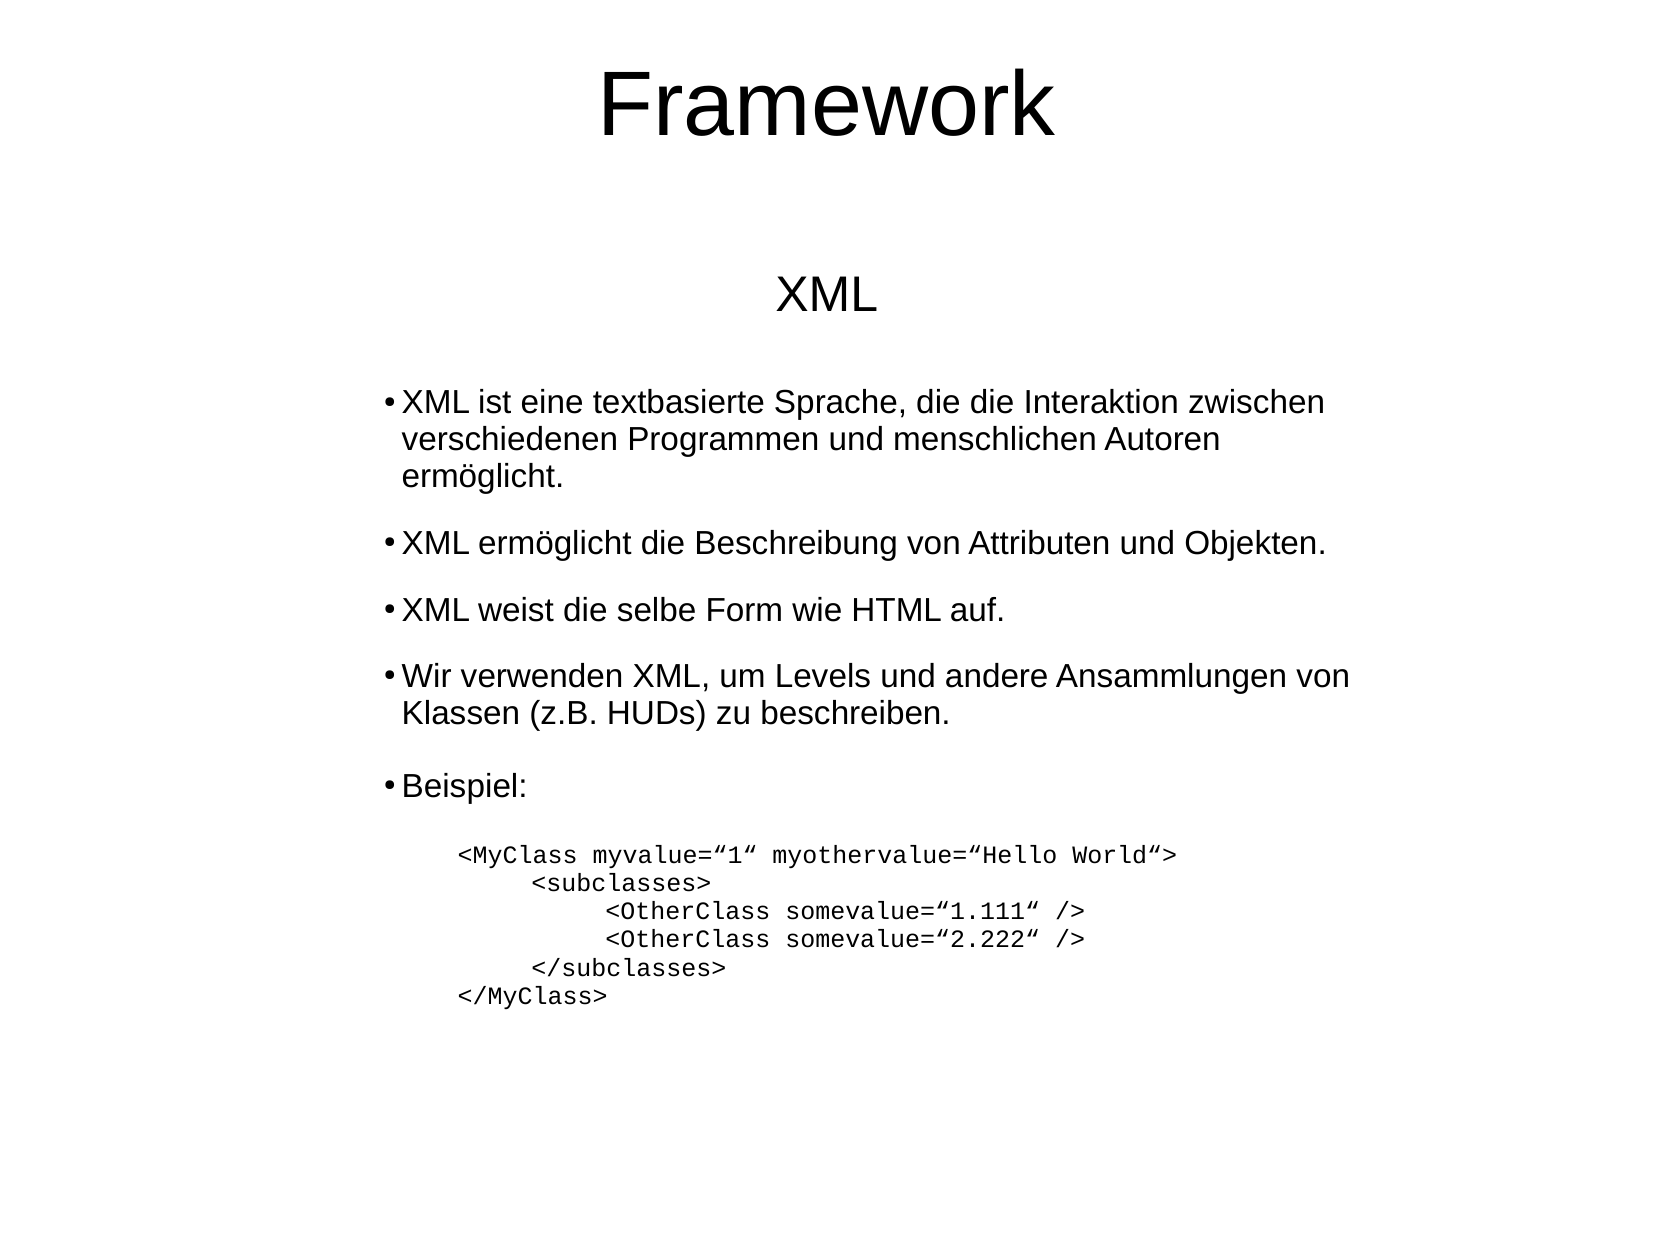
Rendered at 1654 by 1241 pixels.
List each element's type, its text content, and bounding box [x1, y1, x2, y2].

text_box Beispiel: <MyClass myvalue=“1“ myothervalue=“Hello World“> <subclasses> <OtherClass somevalue=“1.111“ /> <OtherClass somevalue=“2.222“ /> </subclasses> </MyClass> [383, 767, 1388, 1070]
subtitle XML ist eine textbasierte Sprache, die die Interaktion zwischen verschiedenen Programmen und menschlichen Autoren ermöglicht. XML ermöglicht die Beschreibung von Attributen und Objekten. XML weist die selbe Form wie HTML auf. Wir verwenden XML, um Levels und andere Ansammlungen von Klassen (z.B. HUDs) zu beschreiben. [383, 383, 1388, 732]
title Framework [82, 0, 1571, 208]
text_box XML [82, 265, 1571, 325]
